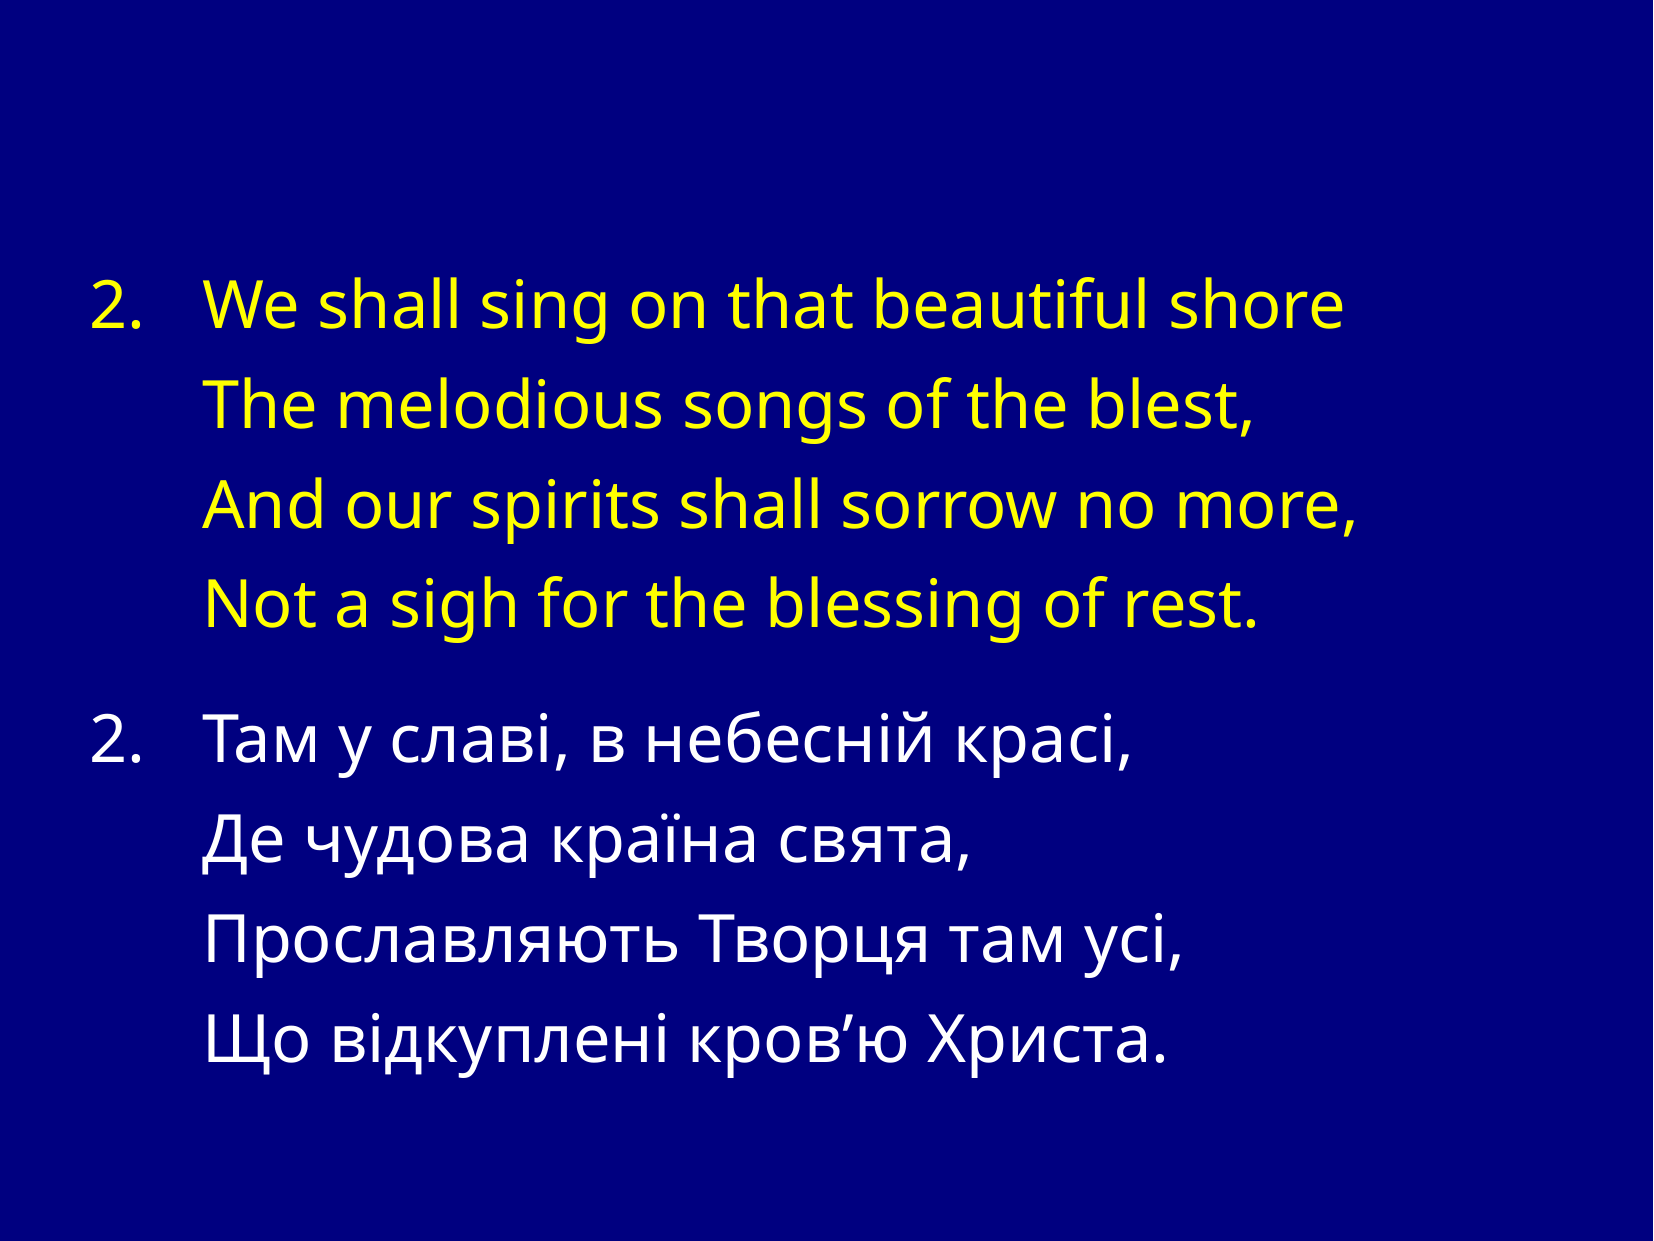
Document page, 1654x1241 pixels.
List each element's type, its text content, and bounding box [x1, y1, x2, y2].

text_box 2. We shall sing on that beautiful shore The melodious songs of the blest, And our spirits shall sorrow no more, Not a sigh for the blessing of rest. [75, 150, 1576, 638]
text_box 2. Там у славі, в небесній красі, Де чудова країна свята, Прославляють Творця там усі, Що відкуплені кров’ю Христа. [75, 675, 1576, 1163]
